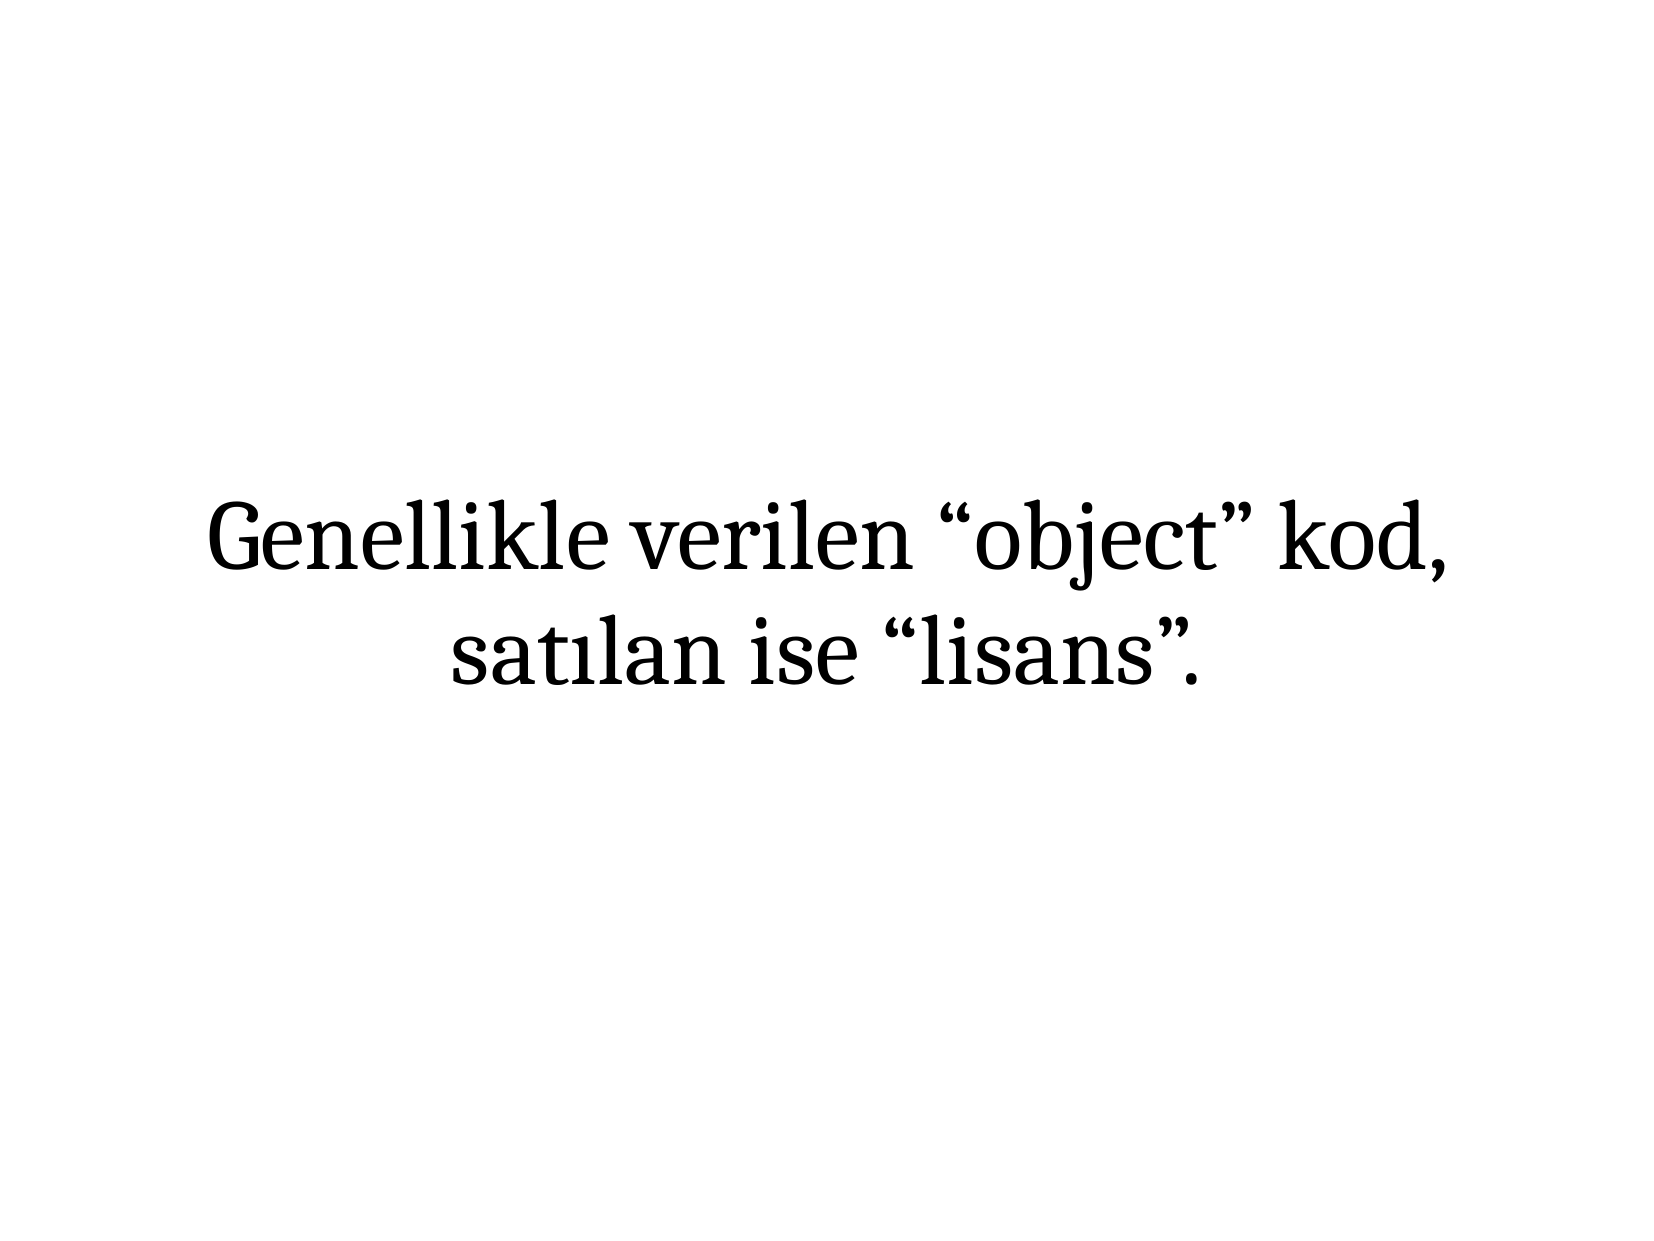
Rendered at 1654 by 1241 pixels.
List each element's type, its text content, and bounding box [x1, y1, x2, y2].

title Genellikle verilen “object” kod, satılan ise “lisans”. [82, 281, 1571, 908]
